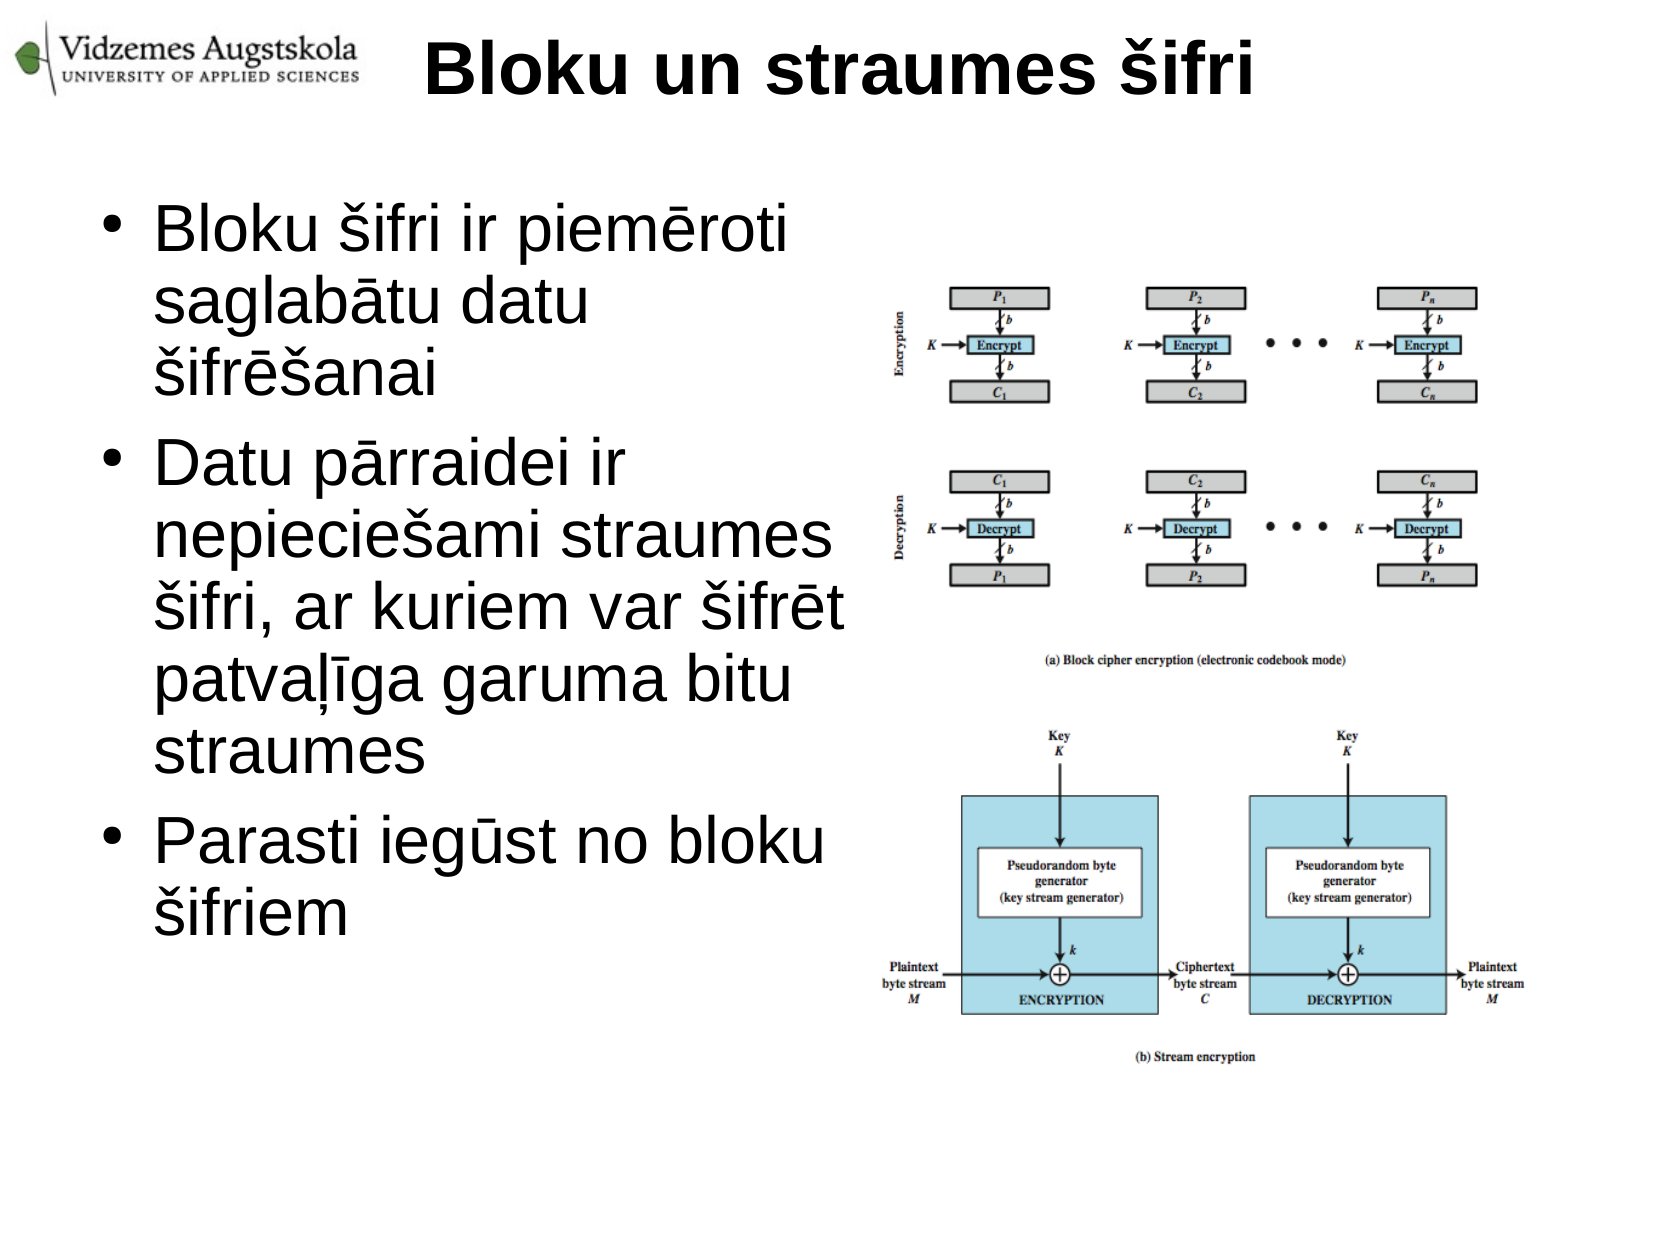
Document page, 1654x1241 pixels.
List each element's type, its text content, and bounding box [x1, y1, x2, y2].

picture [874, 251, 1548, 1123]
title Bloku un straumes šifri [118, 19, 1536, 119]
picture [5, 2, 368, 113]
list Bloku šifri ir piemēroti saglabātu datu šifrēšanai Datu pārraidei ir nepieciešami straumes šifri, ar kuriem var šifrēt patvaļīga garuma bitu straumes Parasti iegūst no bloku šifriem [82, 188, 851, 1010]
